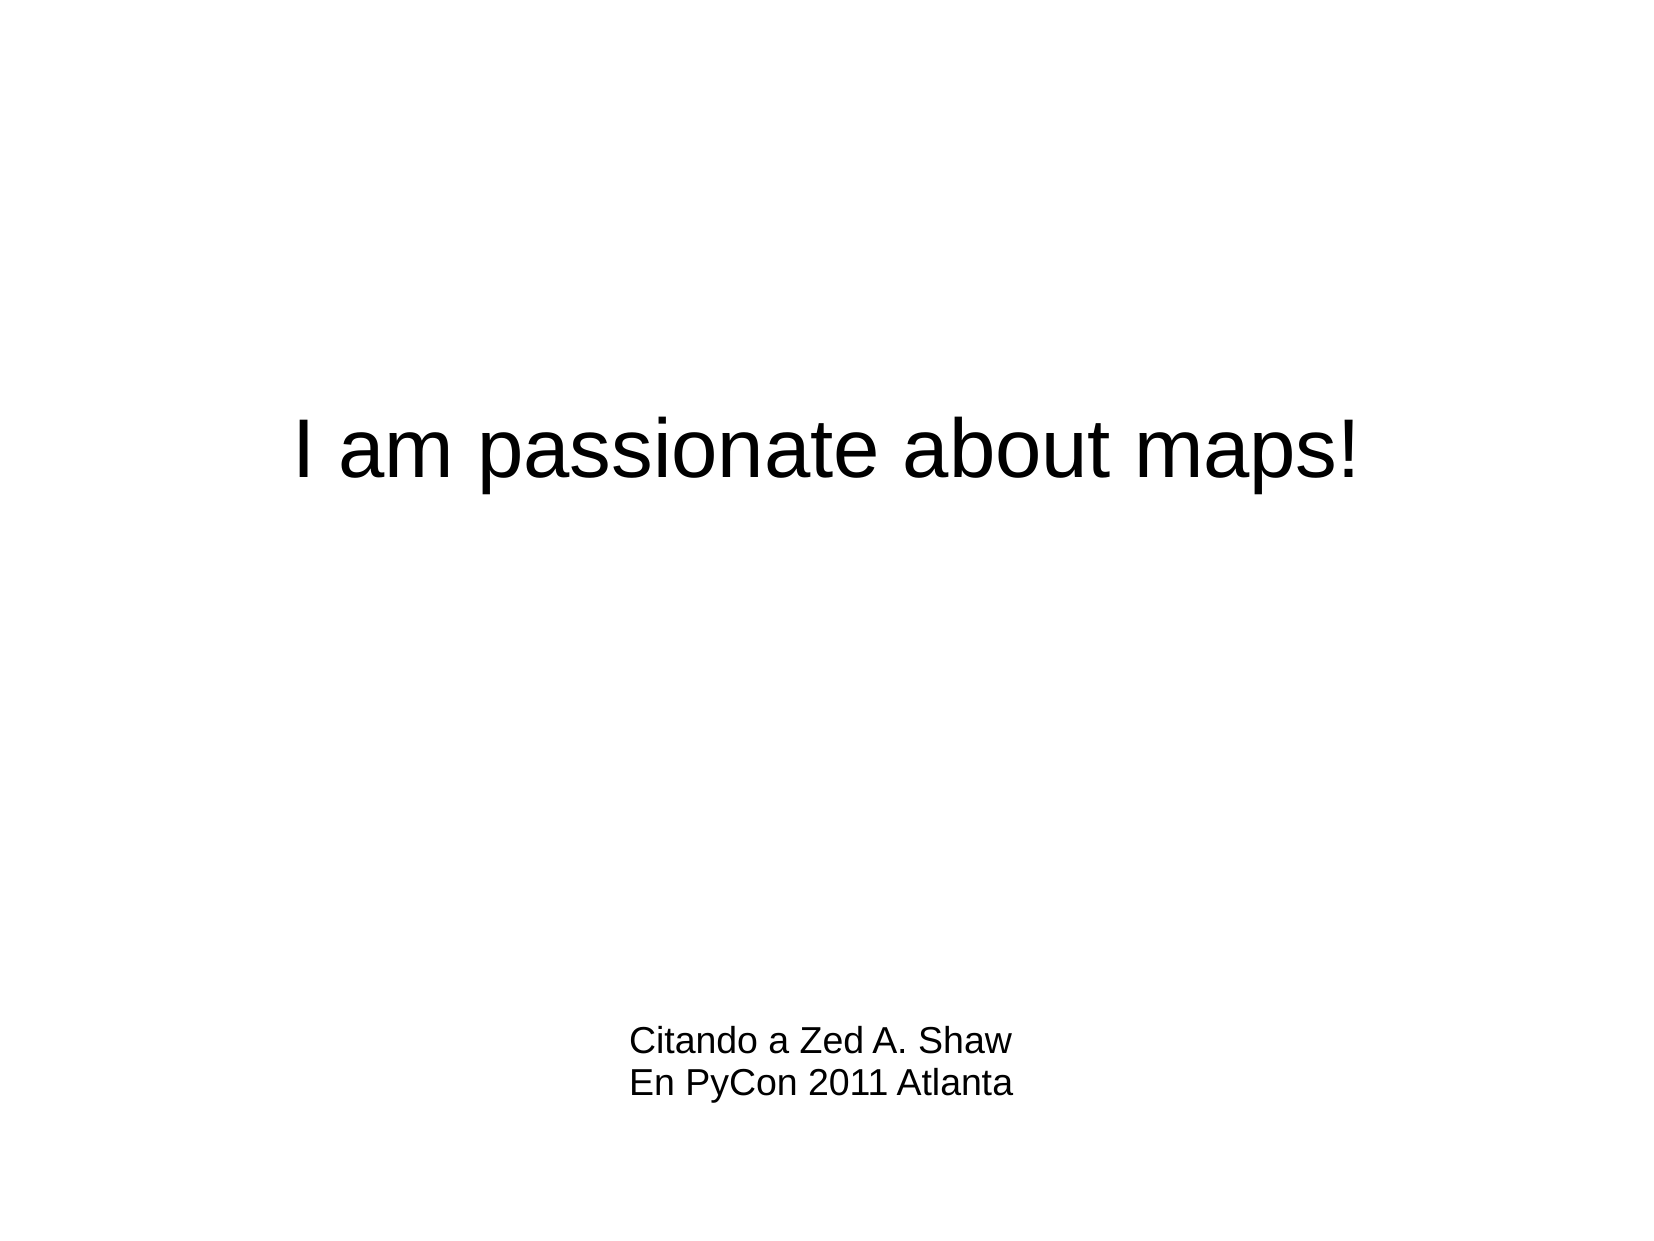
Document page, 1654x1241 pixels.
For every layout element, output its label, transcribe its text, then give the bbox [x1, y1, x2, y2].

text_box Citando a Zed A. Shaw En PyCon 2011 Atlanta [614, 1012, 1033, 1112]
subtitle I am passionate about maps! Open Street Maps es lo Máximo! [82, 49, 1571, 1109]
